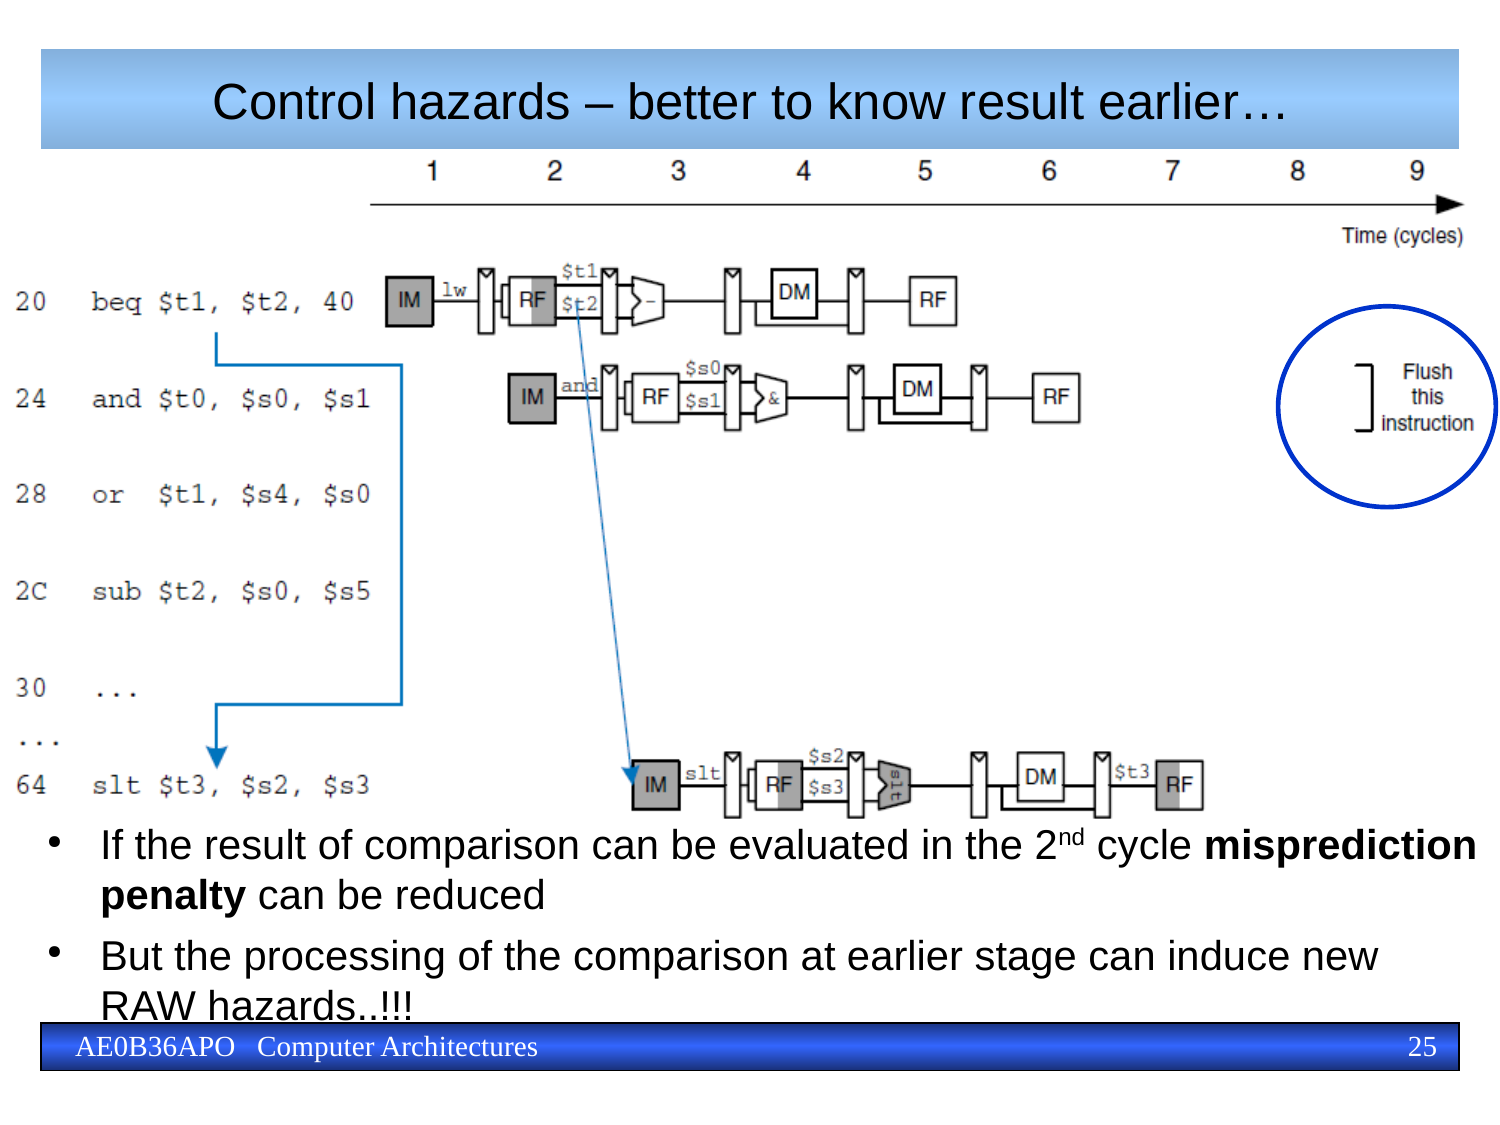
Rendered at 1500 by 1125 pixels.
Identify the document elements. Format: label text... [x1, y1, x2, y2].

picture [0, 151, 1500, 844]
title Control hazards – better to know result earlier… [41, 49, 1459, 149]
list If the result of comparison can be evaluated in the 2nd cycle misprediction penalty can be reduced But the processing of the comparison at earlier stage can induce new RAW hazards..!!! [14, 810, 1500, 1040]
